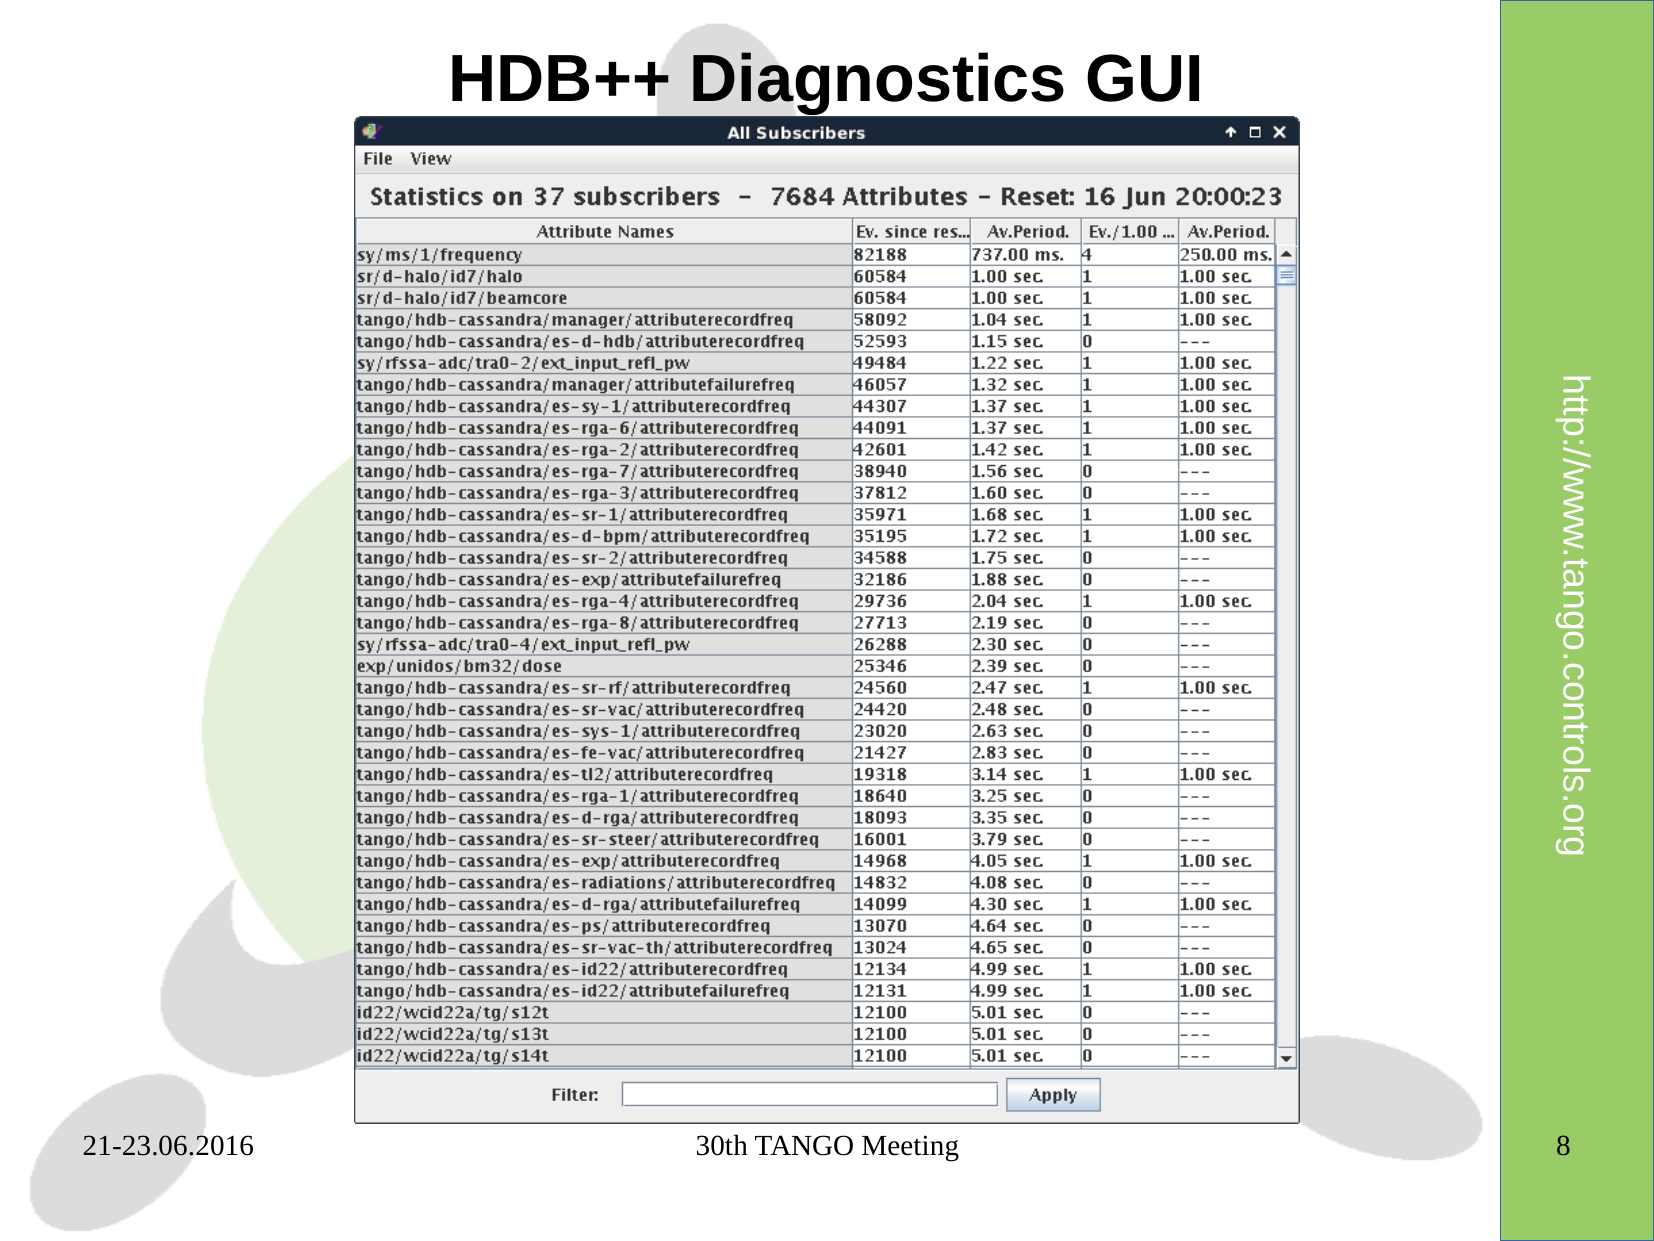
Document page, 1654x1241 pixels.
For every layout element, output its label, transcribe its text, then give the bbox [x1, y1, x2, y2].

text_box HDB++ Diagnostics GUI [339, 33, 1315, 123]
picture [0, 1, 1500, 1241]
